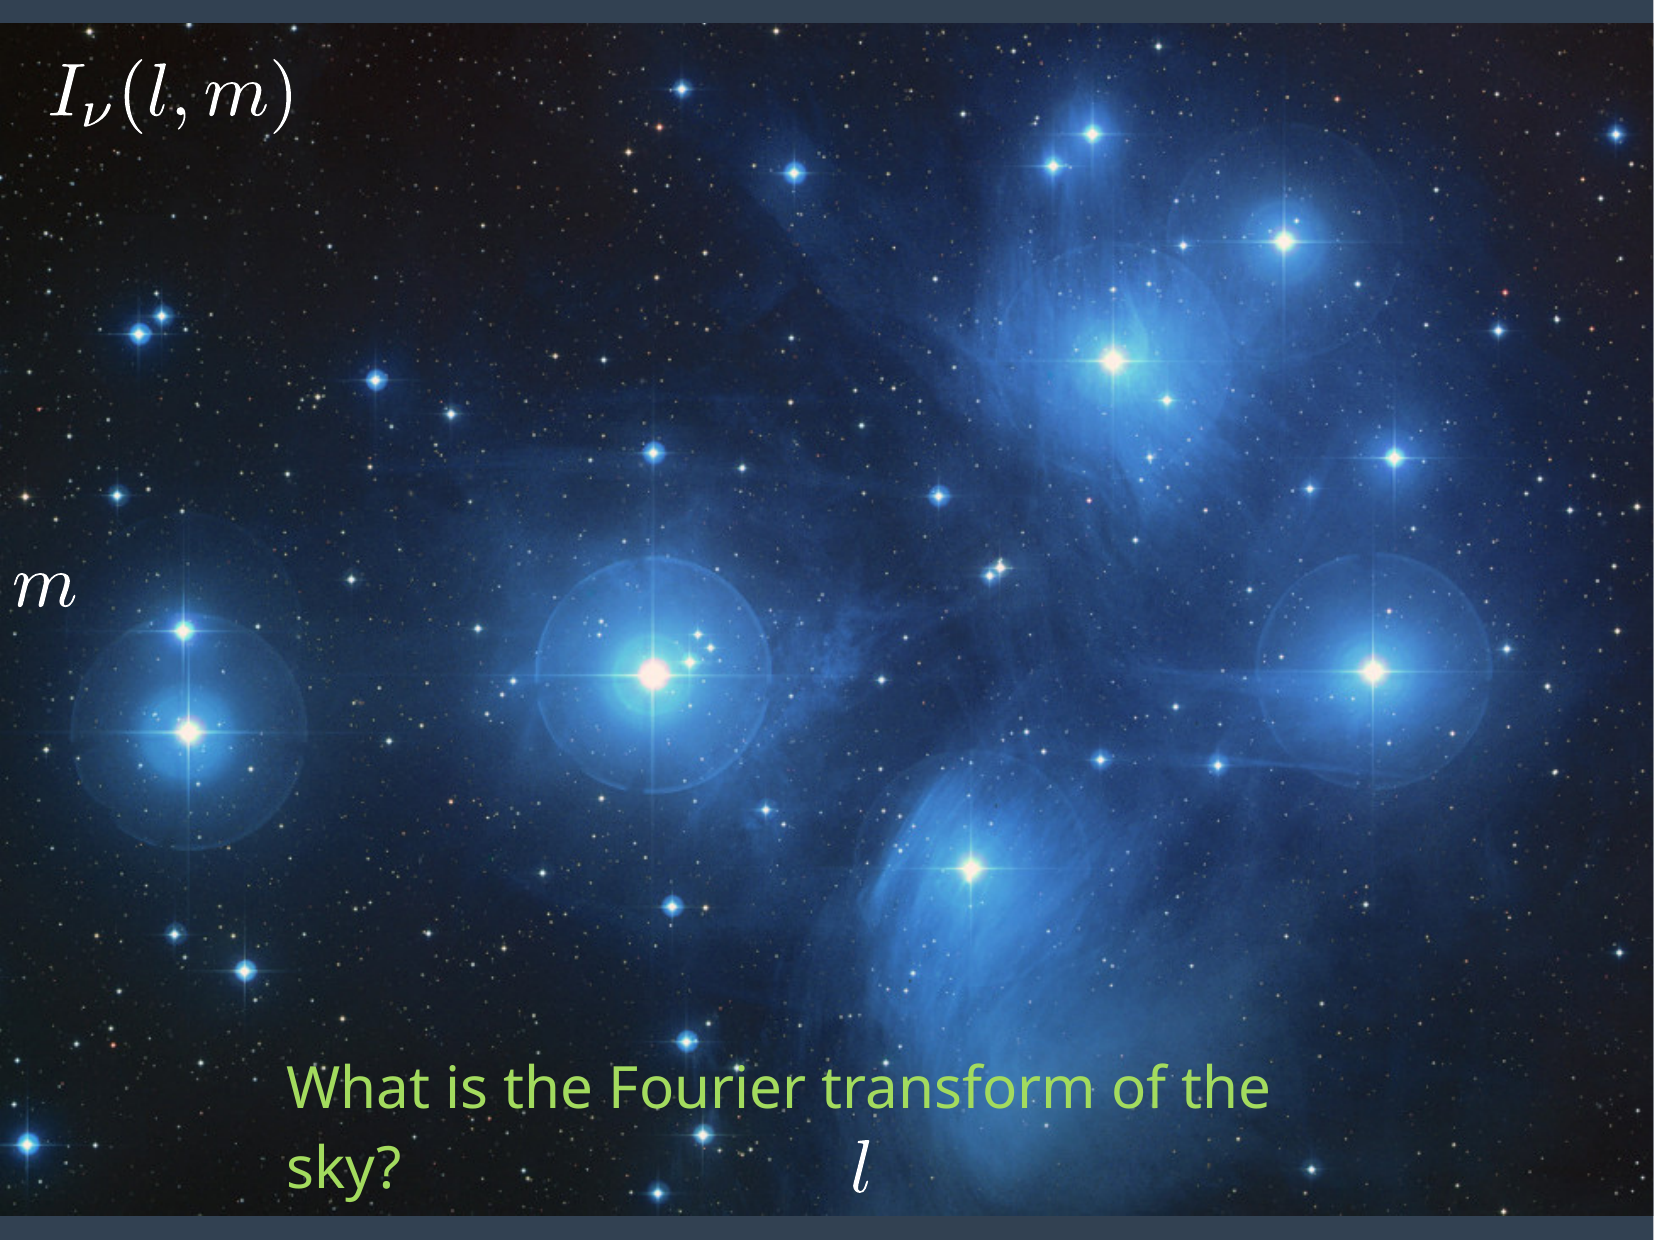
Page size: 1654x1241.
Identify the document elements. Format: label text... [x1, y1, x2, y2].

text_box [47, 59, 299, 134]
text_box [11, 573, 78, 608]
picture [0, 23, 1654, 1216]
text_box [849, 1140, 875, 1193]
text_box What is the Fourier transform of the sky? [271, 1039, 1312, 1125]
